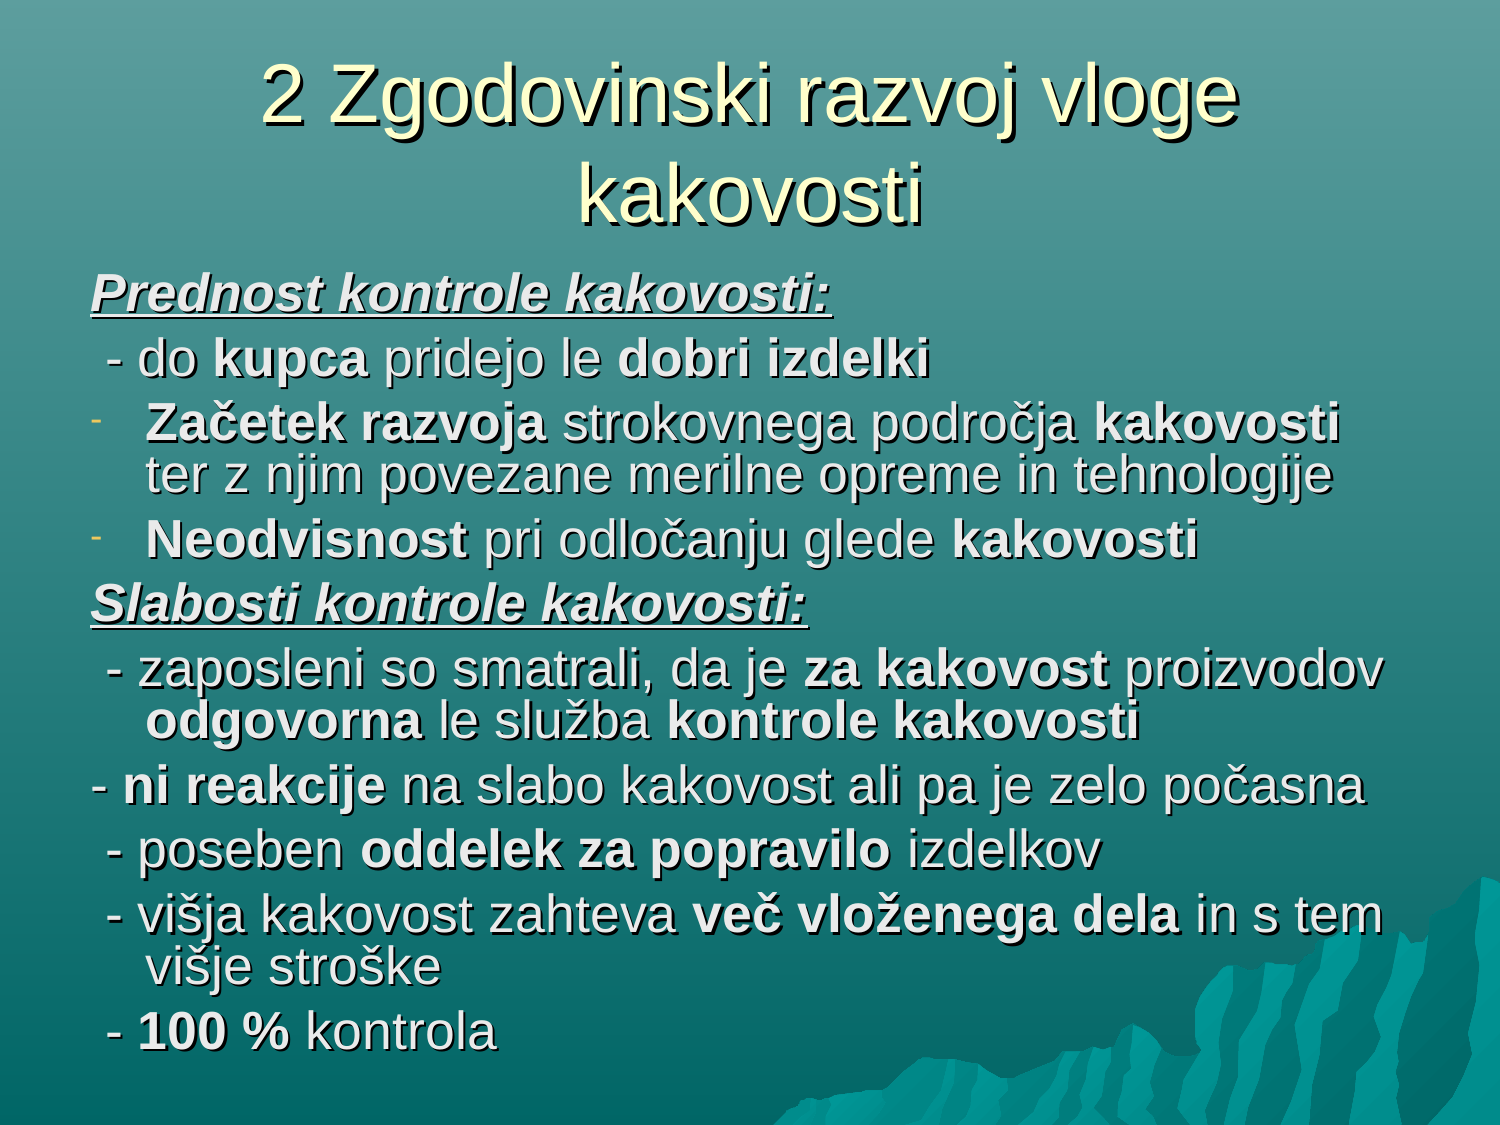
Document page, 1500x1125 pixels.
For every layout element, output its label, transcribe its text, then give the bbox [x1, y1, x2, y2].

list Prednost kontrole kakovosti: - do kupca pridejo le dobri izdelki Začetek razvoja strokovnega področja kakovosti ter z njim povezane merilne opreme in tehnologije Neodvisnost pri odločanju glede kakovosti Slabosti kontrole kakovosti: - zaposleni so smatrali, da je za kakovost proizvodov odgovorna le služba kontrole kakovosti - ni reakcije na slabo kakovost ali pa je zelo počasna - poseben oddelek za popravilo izdelkov - višja kakovost zahteva več vloženega dela in s tem višje stroške - 100 % kontrola [75, 262, 1426, 1075]
title 2 Zgodovinski razvoj vloge kakovosti [75, 31, 1426, 247]
